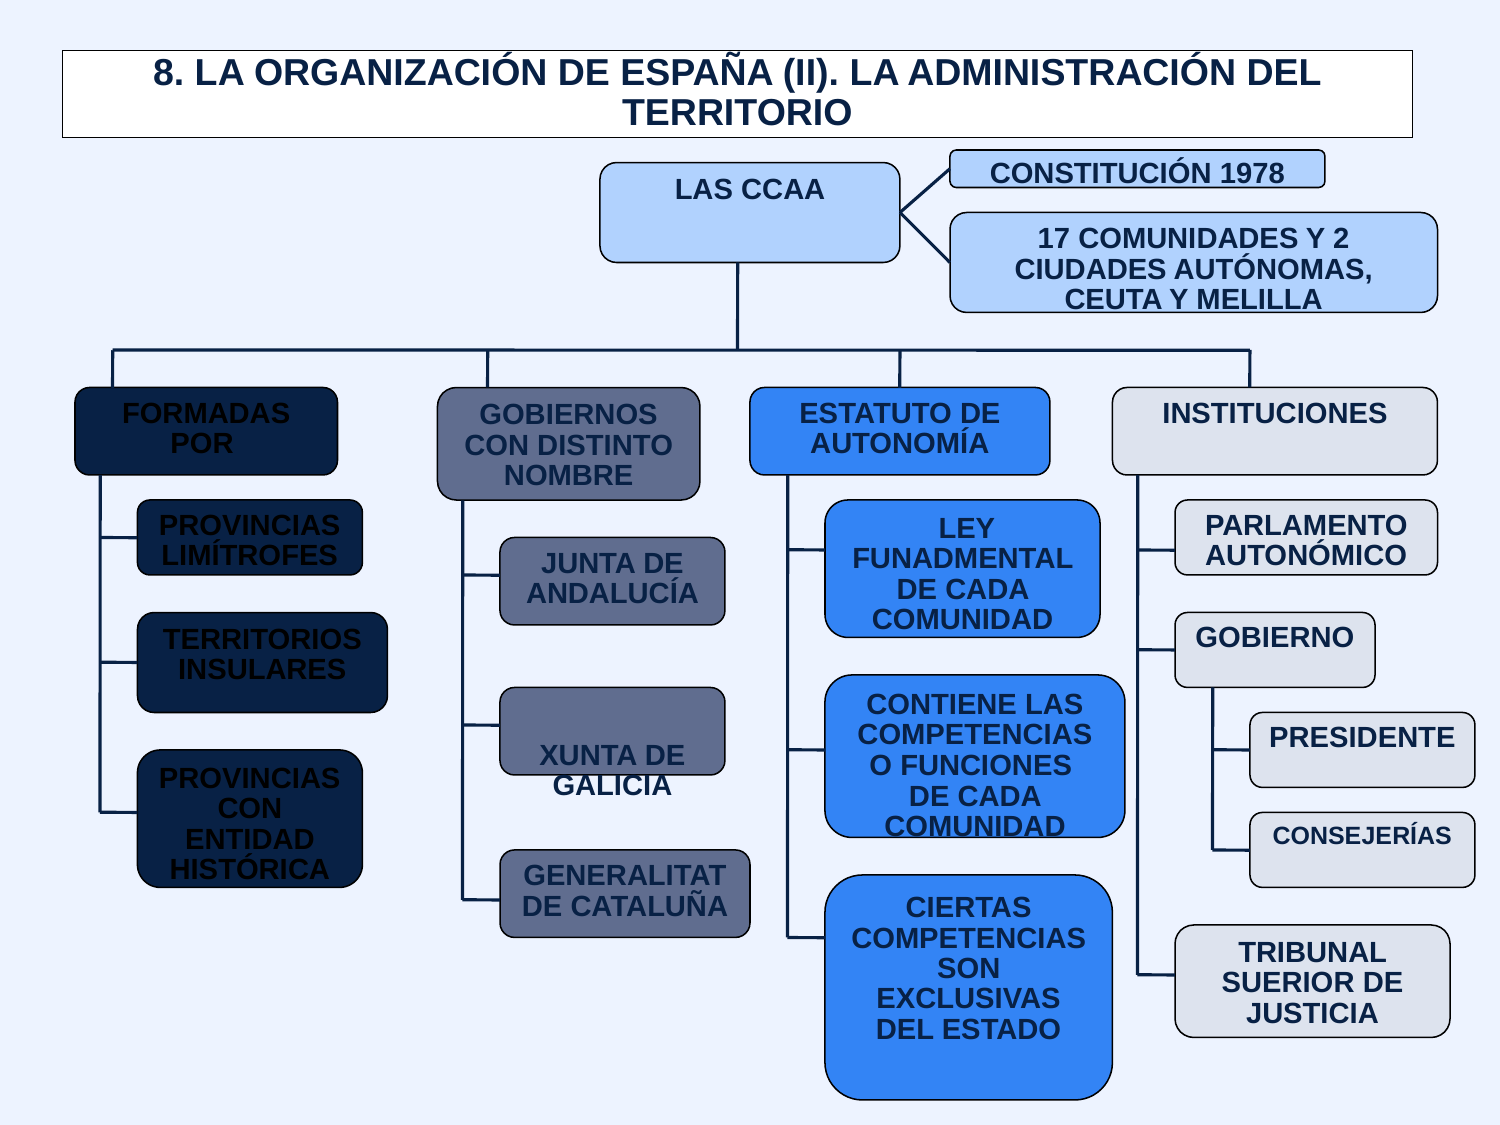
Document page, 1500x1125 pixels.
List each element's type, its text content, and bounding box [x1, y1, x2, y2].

text_box ESTATUTO DE AUTONOMÍA [749, 387, 1050, 475]
text_box CONTIENE LAS COMPETENCIAS O FUNCIONES DE CADA COMUNIDAD [824, 674, 1125, 838]
text_box INSTITUCIONES [1112, 387, 1438, 475]
text_box PRESIDENTE [1249, 712, 1475, 788]
text_box JUNTA DE ANDALUCÍA [499, 537, 725, 625]
text_box CONSEJERÍAS [1249, 812, 1475, 888]
text_box PROVINCIAS LIMÍTROFES [137, 499, 363, 575]
text_box GOBIERNO [1175, 612, 1376, 688]
title 8. LA ORGANIZACIÓN DE ESPAÑA (II). LA ADMINISTRACIÓN DEL TERRITORIO [62, 50, 1413, 138]
text_box LEY FUNADMENTAL DE CADA COMUNIDAD [825, 499, 1101, 638]
text_box PROVINCIAS CON ENTIDAD HISTÓRICA [137, 749, 363, 888]
text_box GENERALITAT DE CATALUÑA [500, 849, 751, 938]
text_box PARLAMENTO AUTONÓMICO [1175, 499, 1438, 575]
text_box GOBIERNOS CON DISTINTO NOMBRE [437, 387, 700, 501]
text_box CIERTAS COMPETENCIAS SON EXCLUSIVAS DEL ESTADO [824, 874, 1113, 1100]
text_box 17 COMUNIDADES Y 2 CIUDADES AUTÓNOMAS, CEUTA Y MELILLA [950, 212, 1438, 313]
text_box FORMADAS POR [75, 387, 338, 475]
text_box TERRITORIOS INSULARES [137, 612, 388, 713]
text_box LAS CCAA [599, 162, 900, 263]
text_box XUNTA DE GALICIA [499, 687, 725, 775]
text_box CONSTITUCIÓN 1978 [949, 149, 1325, 188]
text_box TRIBUNAL SUERIOR DE JUSTICIA [1175, 924, 1451, 1038]
